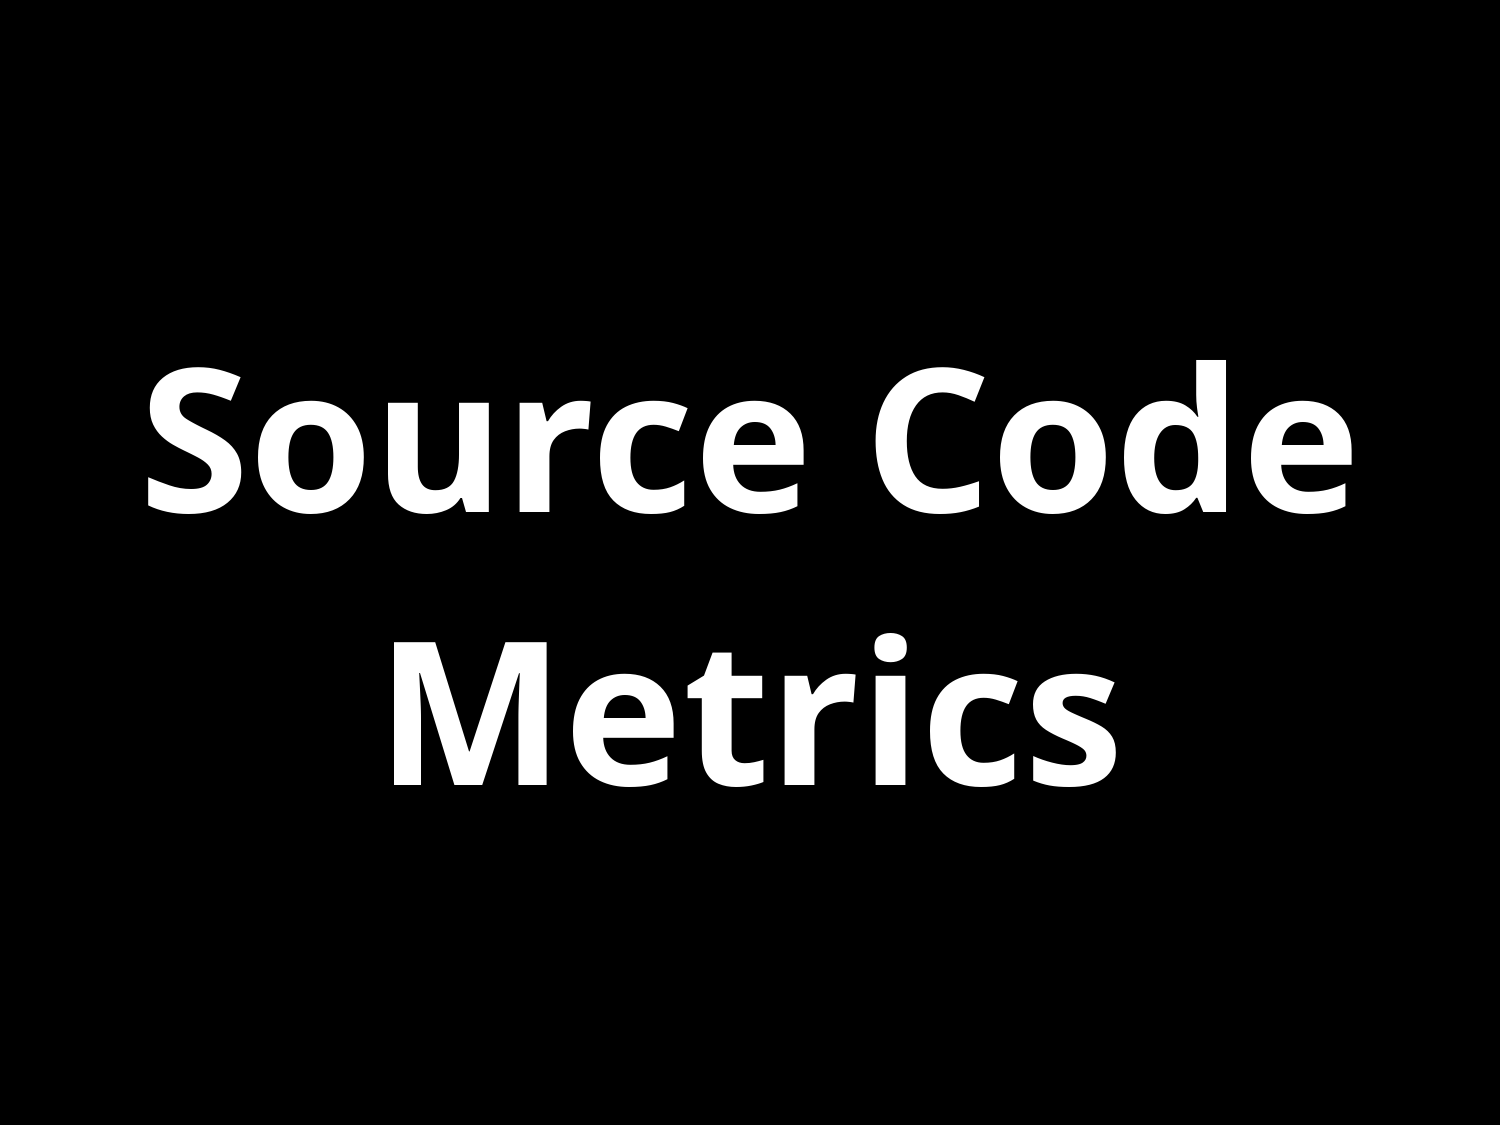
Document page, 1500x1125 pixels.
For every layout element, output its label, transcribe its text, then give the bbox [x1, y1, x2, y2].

title Source Code Metrics [75, 44, 1425, 1099]
